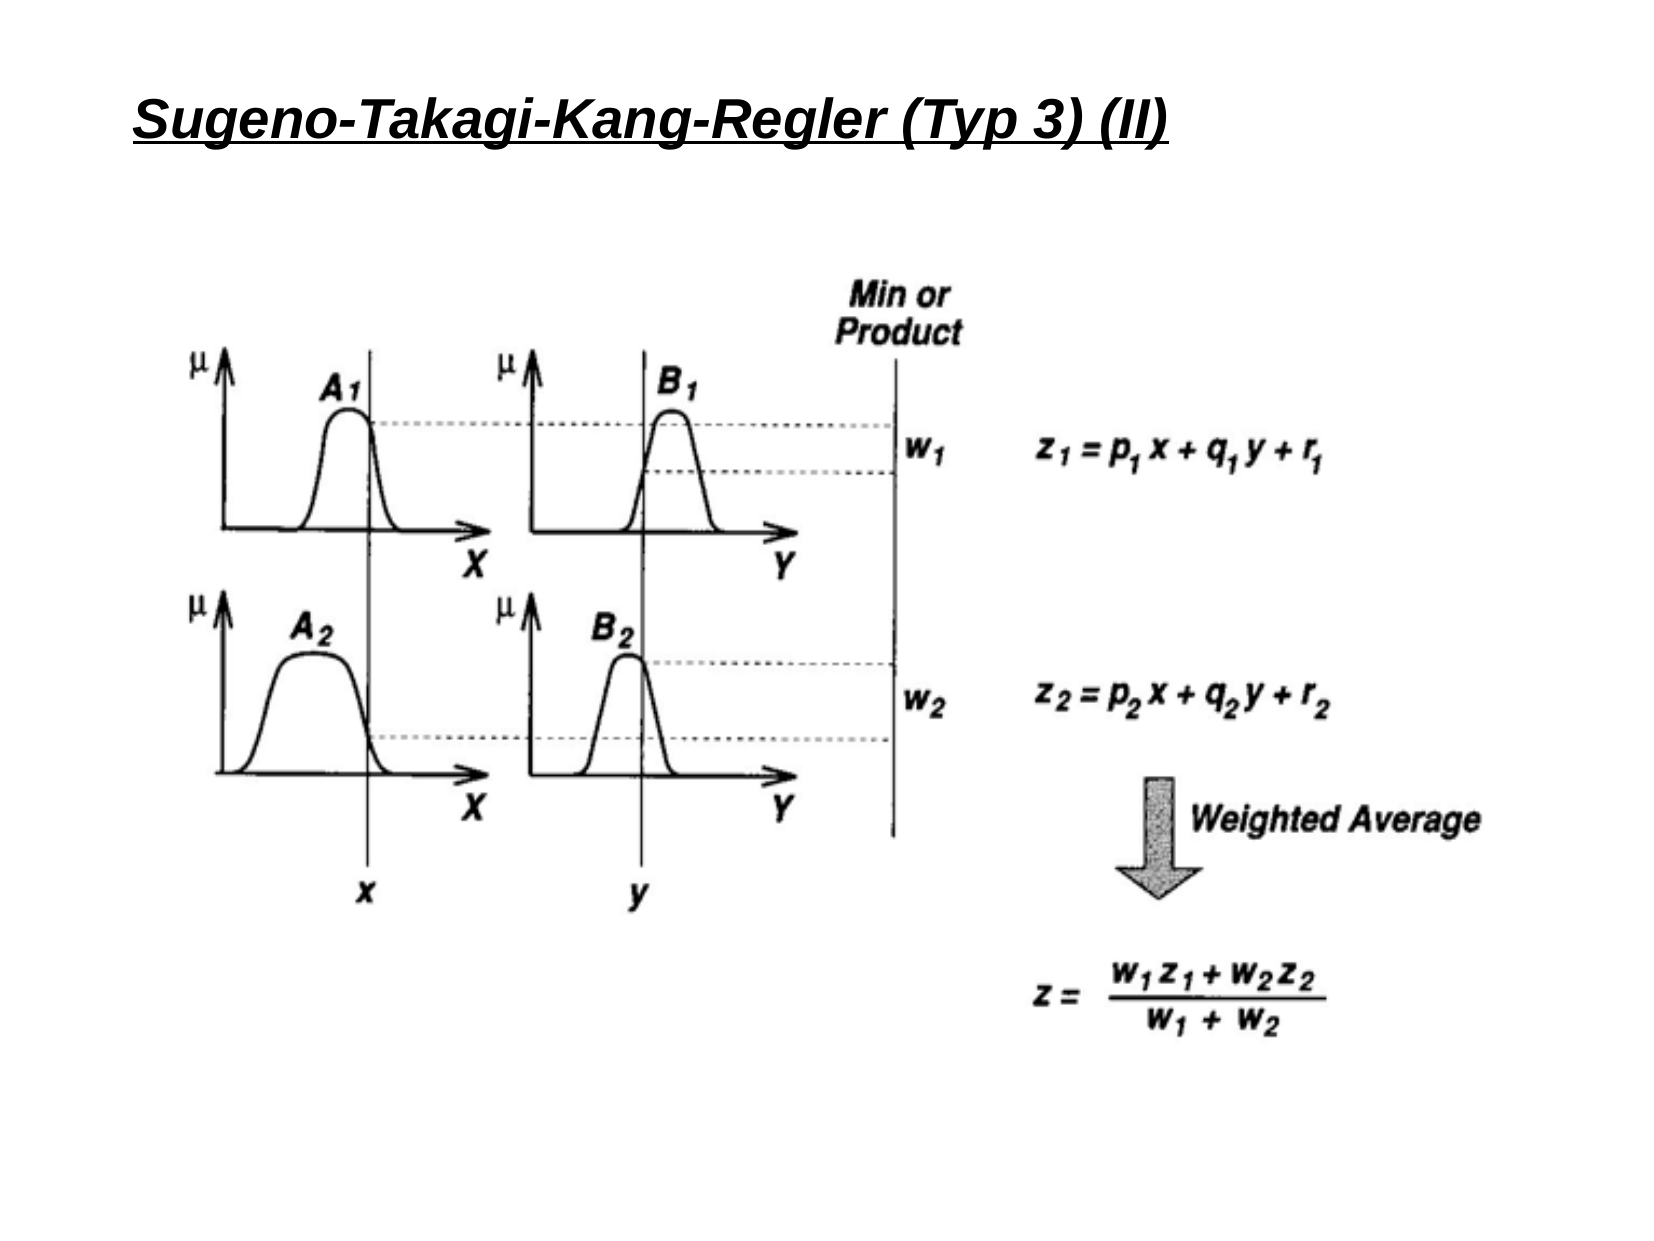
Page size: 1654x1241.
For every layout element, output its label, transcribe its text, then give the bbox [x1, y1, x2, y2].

picture [147, 236, 1506, 1063]
text_box Sugeno-Takagi-Kang-Regler (Typ 3) (II) [118, 79, 1565, 827]
